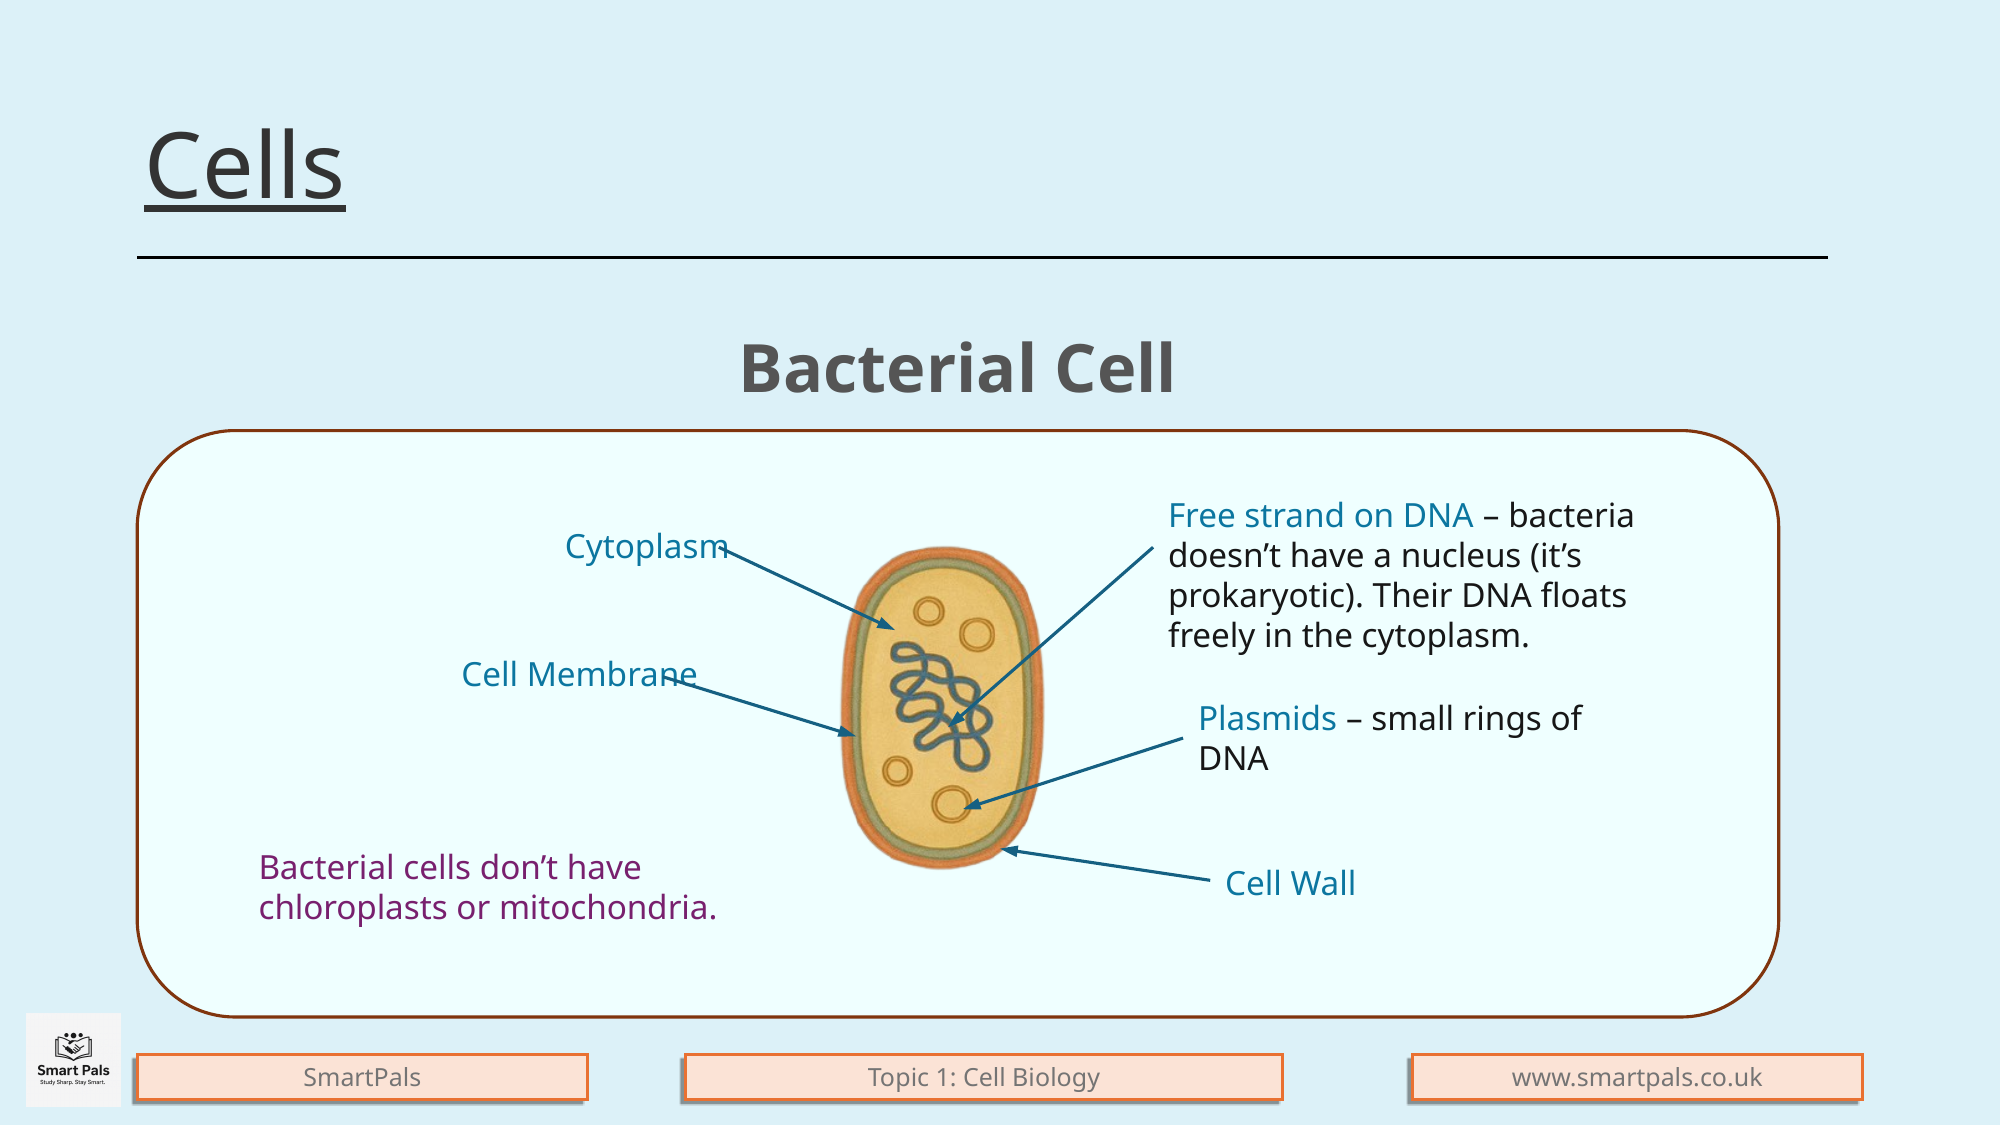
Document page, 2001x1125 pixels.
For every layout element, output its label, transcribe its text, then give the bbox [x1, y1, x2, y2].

text_box Cytoplasm [549, 518, 1000, 574]
title Cells [129, 60, 1855, 278]
text_box Cell Membrane [446, 646, 938, 702]
picture [718, 481, 1167, 930]
text_box Plasmids – small rings of DNA [1183, 690, 1634, 787]
text_box Free strand on DNA – bacteria doesn’t have a nucleus (it’s prokaryotic). Their DNA floats freely in the cytoplasm. [1153, 486, 1711, 664]
text_box [137, 430, 1779, 1018]
text_box Bacterial cells don’t have chloroplasts or mitochondria. [243, 838, 735, 935]
list Bacterial Cell [541, 291, 1375, 415]
text_box Cell Wall [1210, 855, 1687, 911]
